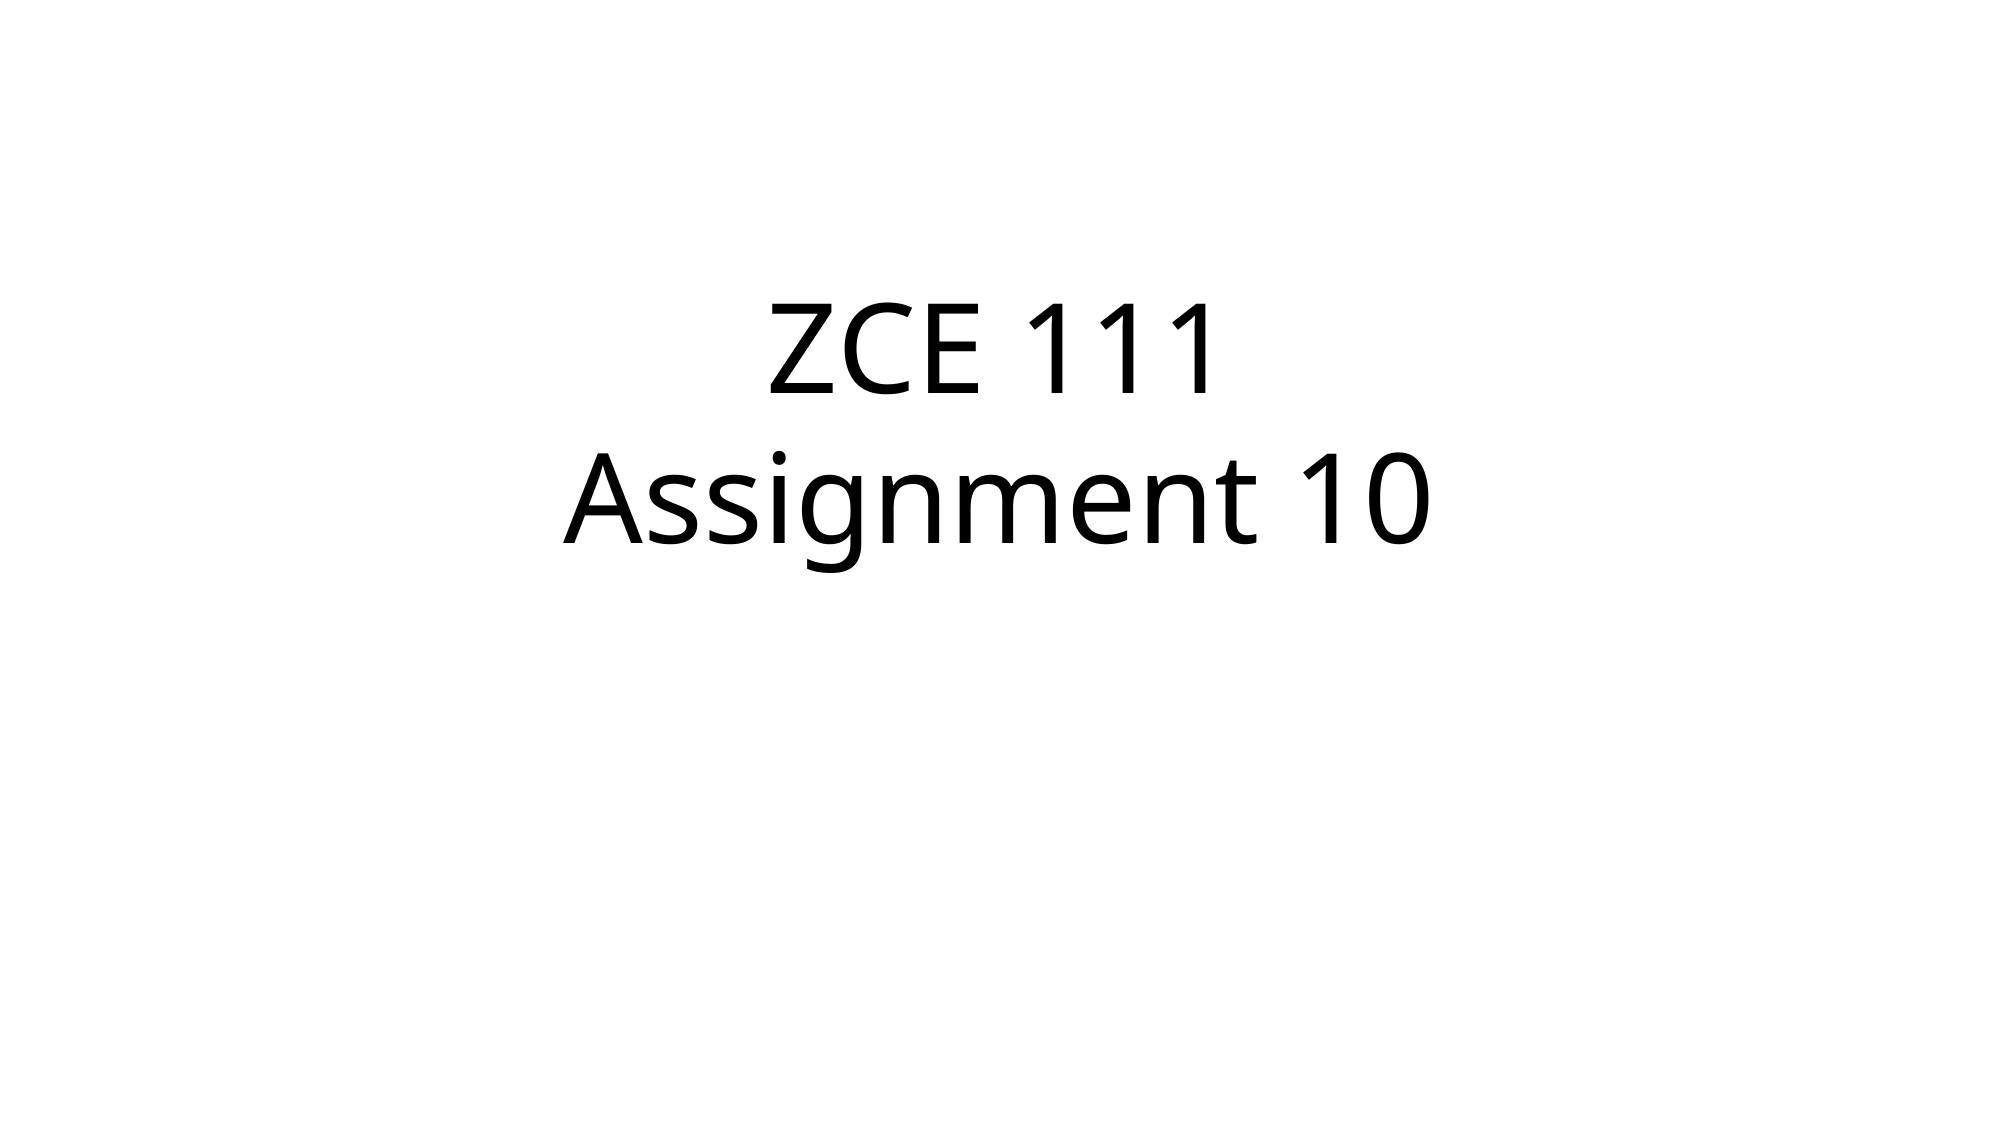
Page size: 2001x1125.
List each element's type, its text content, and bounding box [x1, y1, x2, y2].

text_box ZCE 111 Assignment 10 [249, 184, 1750, 576]
